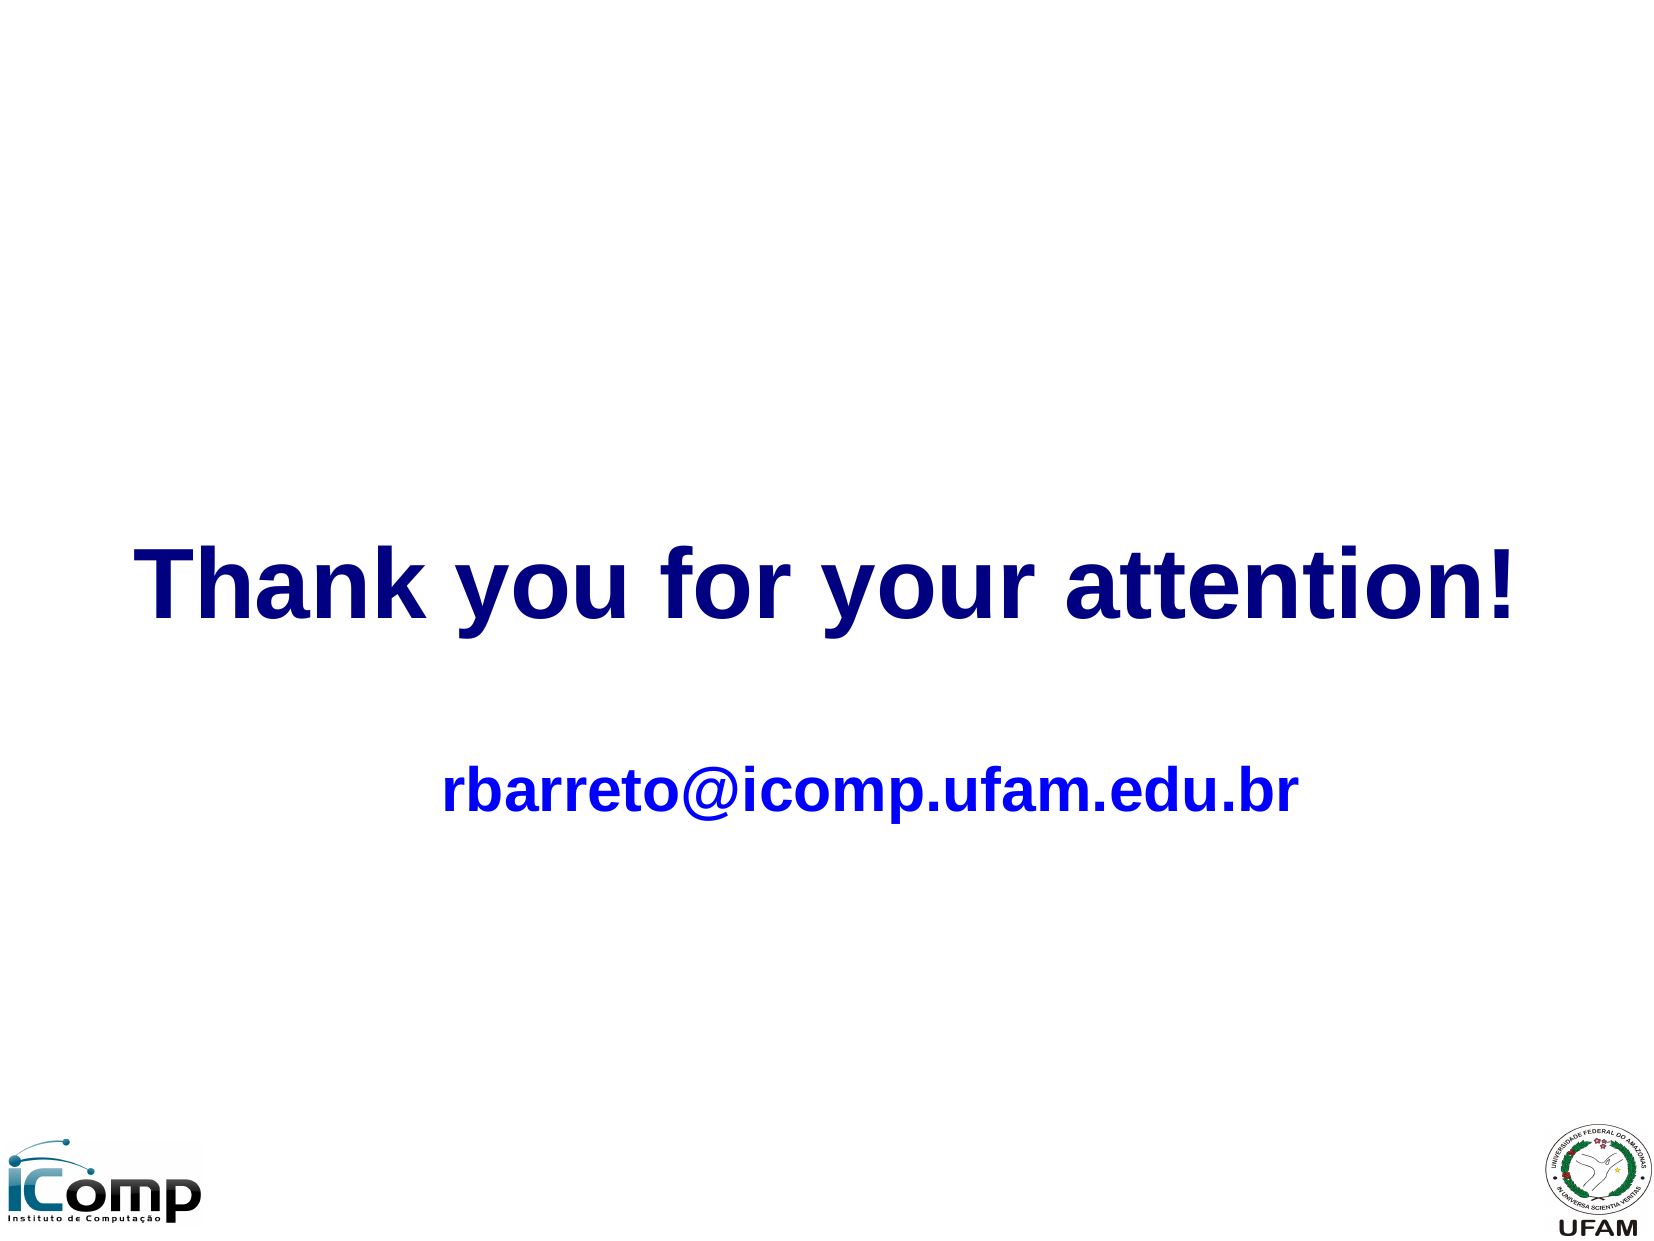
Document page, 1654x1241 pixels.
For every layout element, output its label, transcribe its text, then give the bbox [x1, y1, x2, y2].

text_box rbarreto@icomp.ufam.edu.br [426, 747, 1316, 833]
title Thank you for your attention! [82, 480, 1571, 688]
picture [5, 1139, 205, 1226]
picture [1545, 1124, 1652, 1236]
